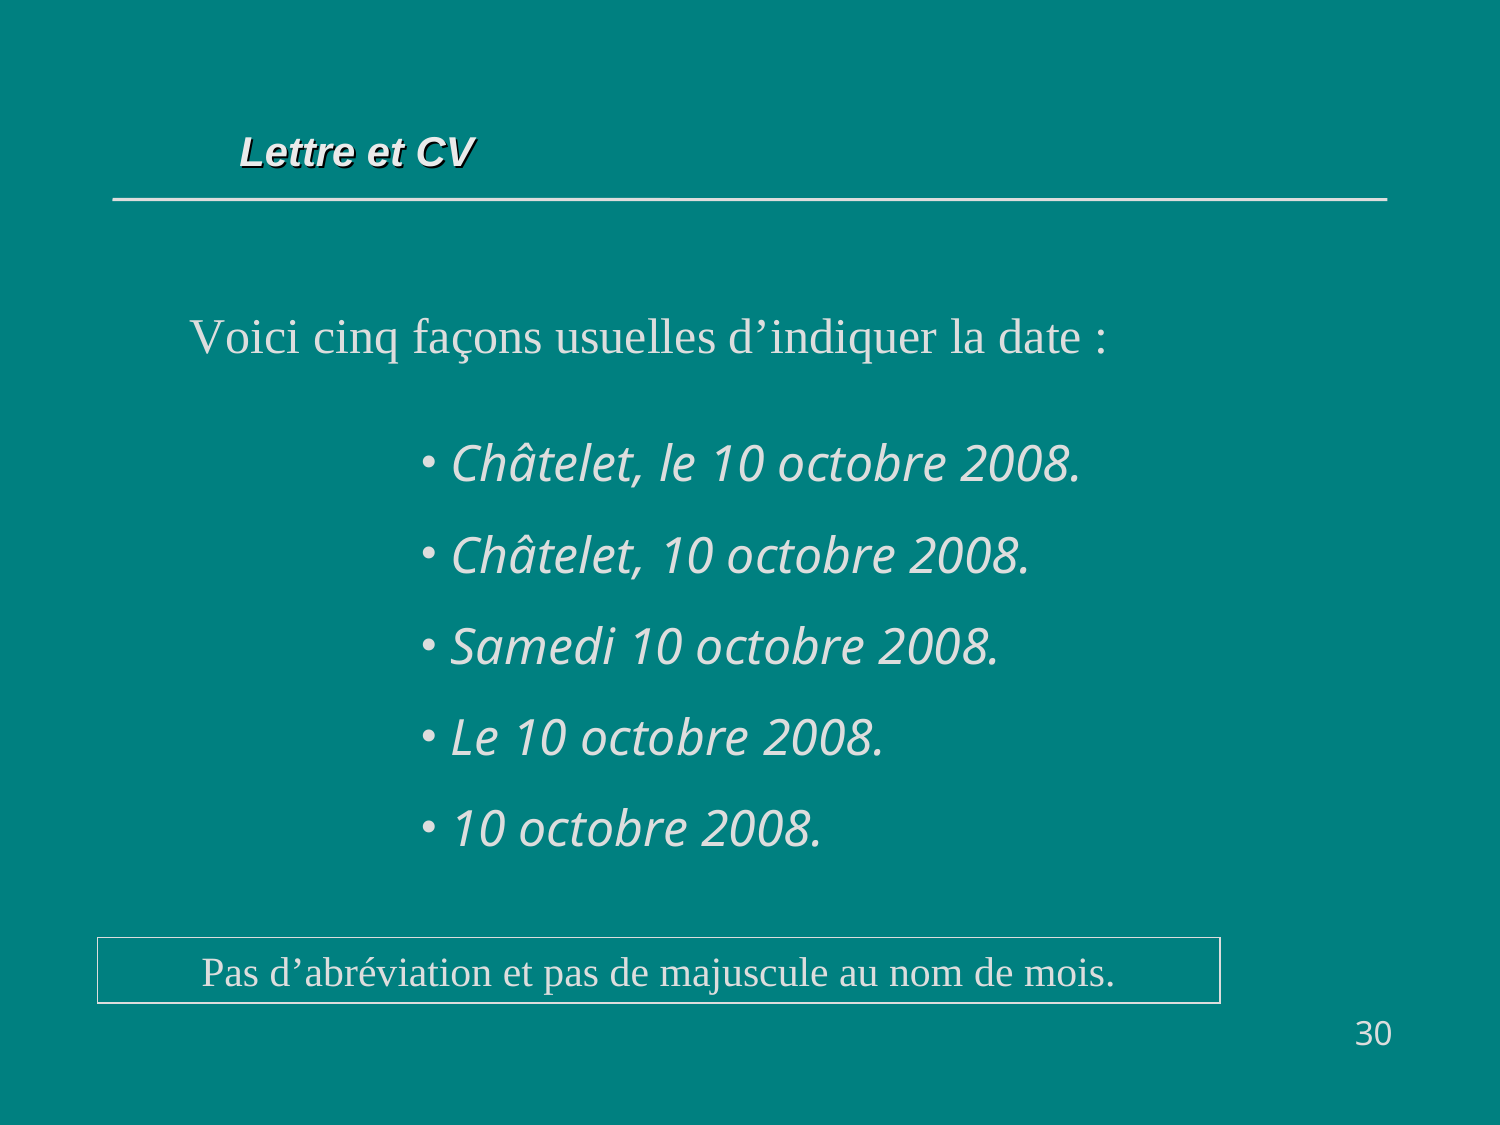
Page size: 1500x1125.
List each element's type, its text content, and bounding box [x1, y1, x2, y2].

text_box Lettre et CV [224, 116, 489, 183]
text_box Pas d’abréviation et pas de majuscule au nom de mois. [97, 937, 1221, 1003]
text_box Voici cinq façons usuelles d’indiquer la date : [174, 283, 1376, 371]
text_box Châtelet, le 10 octobre 2008. Châtelet, 10 octobre 2008. Samedi 10 octobre 2008. Le 10 octobre 2008. 10 octobre 2008. [406, 424, 1191, 865]
